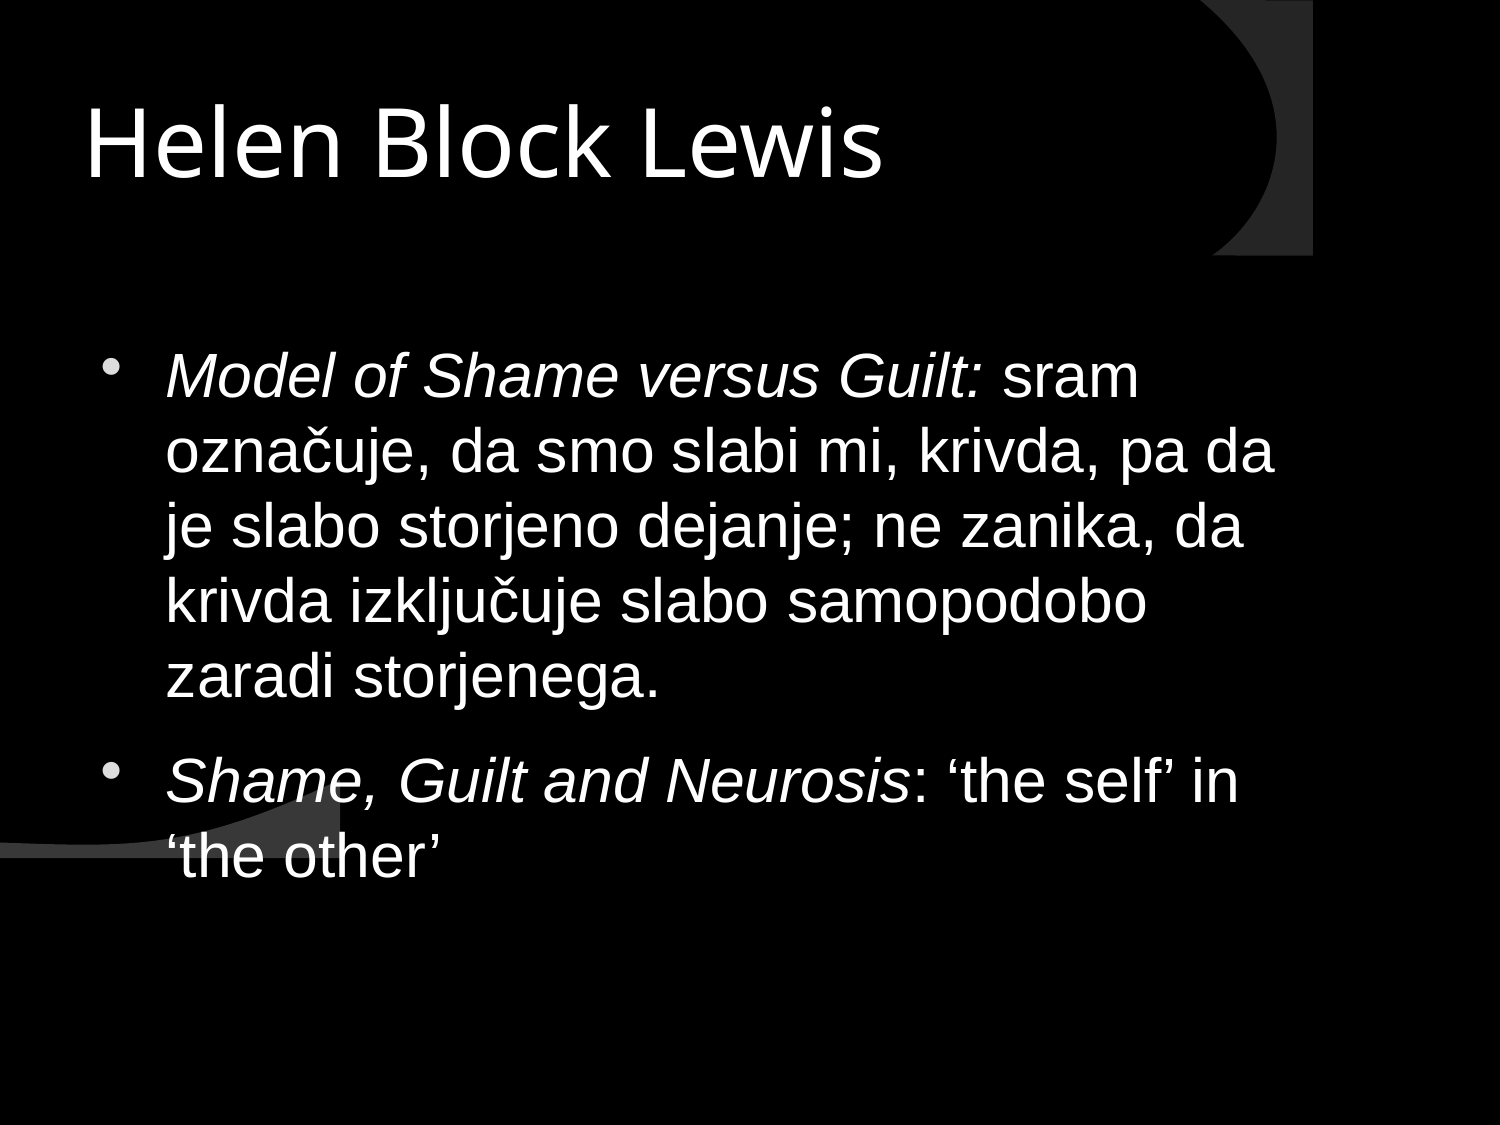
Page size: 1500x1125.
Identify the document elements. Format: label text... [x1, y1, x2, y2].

title Helen Block Lewis [75, 45, 1300, 233]
list Model of Shame versus Guilt: sram označuje, da smo slabi mi, krivda, pa da je slabo storjeno dejanje; ne zanika, da krivda izključuje slabo samopodobo zaradi storjenega. Shame, Guilt and Neurosis: ‘the self’ in ‘the other’ [82, 328, 1307, 1071]
